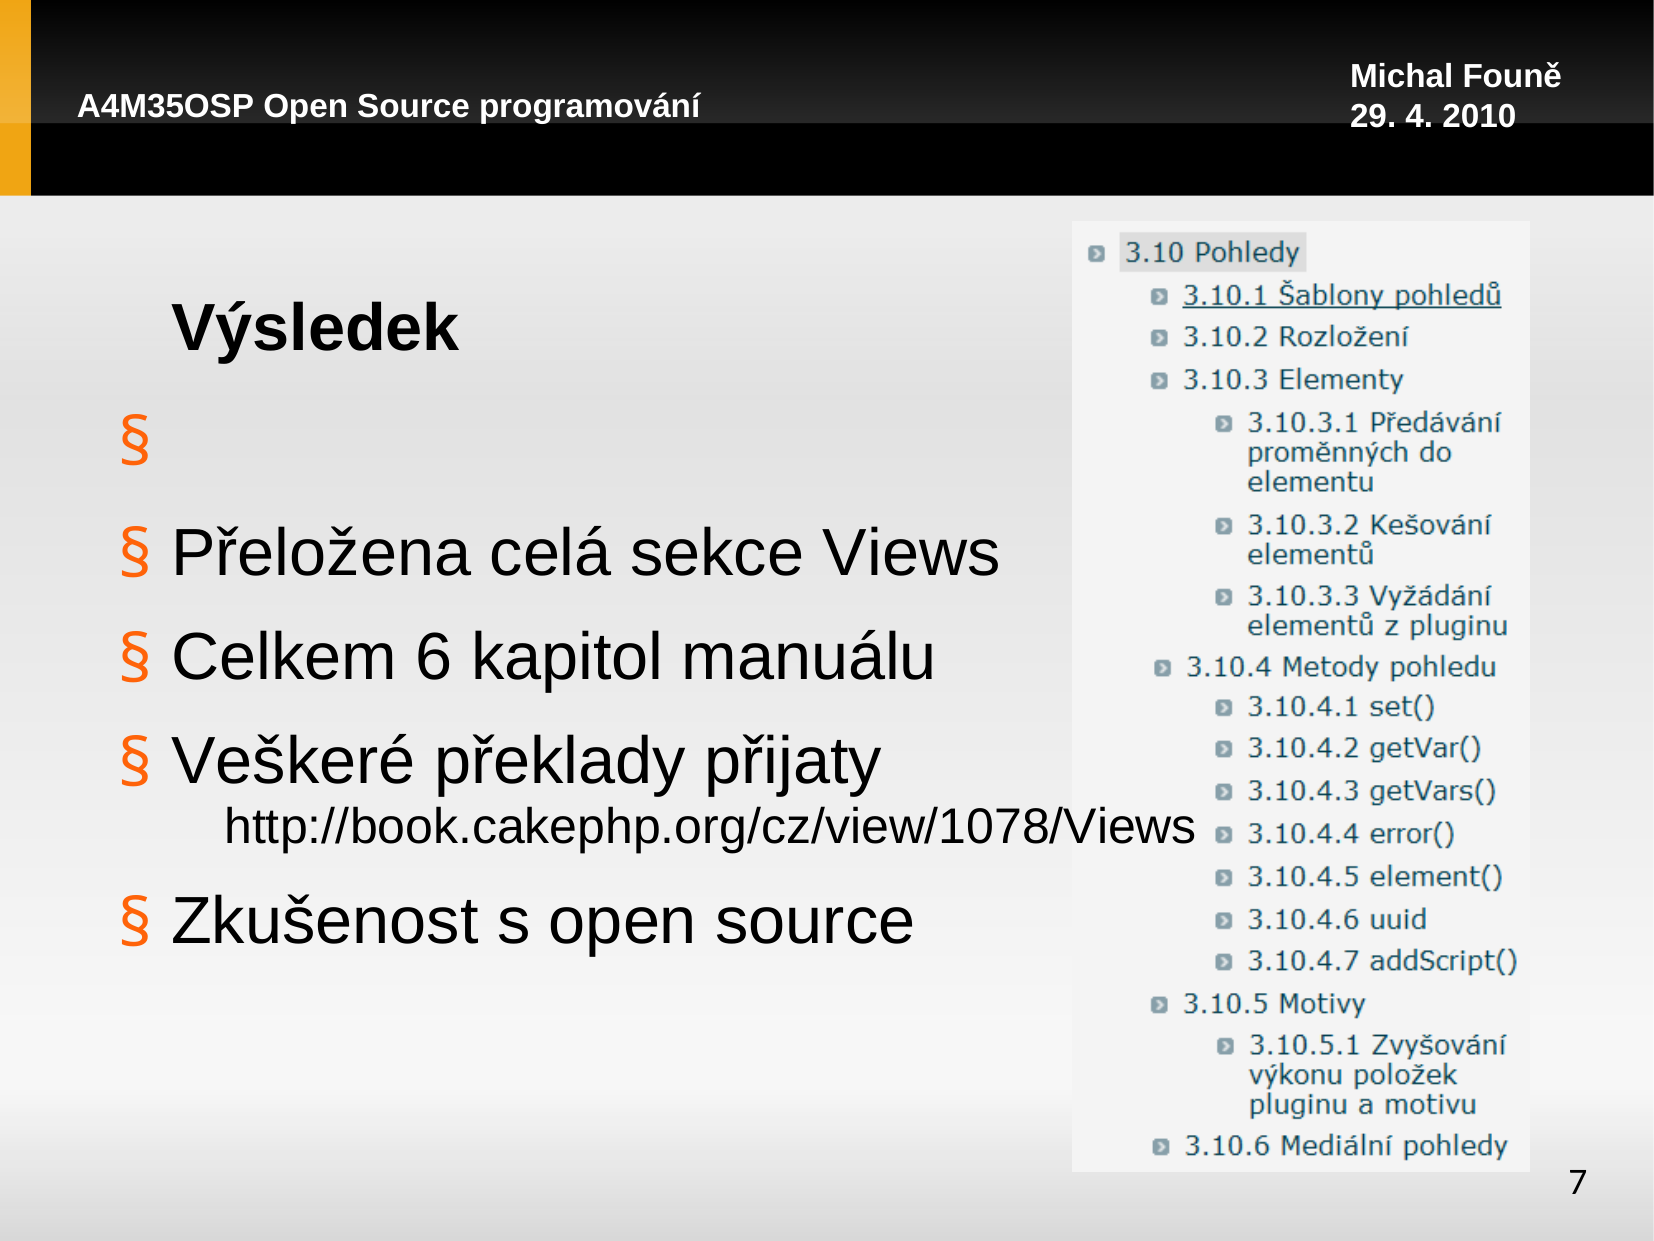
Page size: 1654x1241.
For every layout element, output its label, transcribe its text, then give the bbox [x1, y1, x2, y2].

text_box 7 [1553, 1159, 1608, 1220]
title A4M35OSP Open Source programování [76, 83, 751, 124]
list Výsledek Přeložena celá sekce Views Celkem 6 kapitol manuálu Veškeré překlady přijaty http://book.cakephp.org/cz/view/1078/Views Zkušenost s open source [82, 290, 1571, 1094]
picture [1072, 1094, 1530, 1173]
title Michal Founě 29. 4. 2010 [1350, 53, 1649, 135]
picture [1072, 221, 1530, 290]
